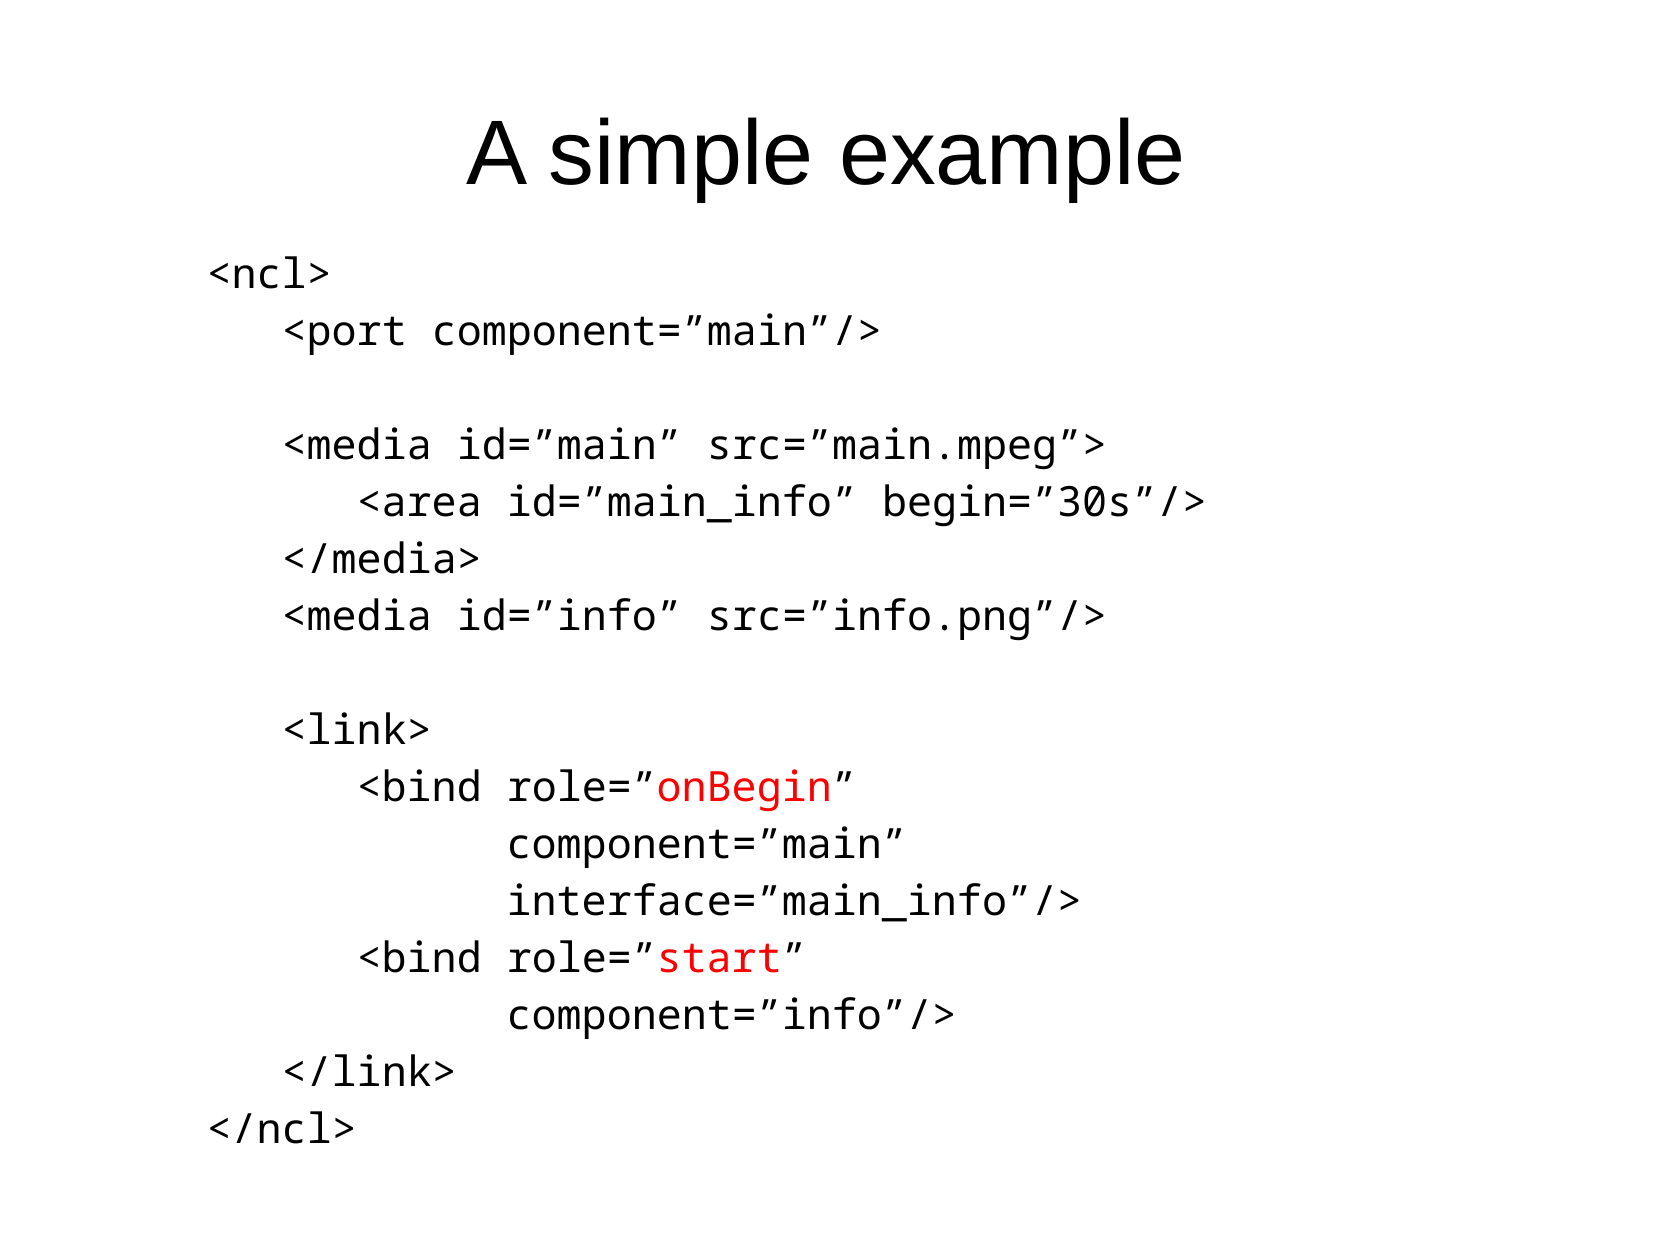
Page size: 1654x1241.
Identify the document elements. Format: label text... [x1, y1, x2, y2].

subtitle <ncl> <port component=”main”/> <media id=”main” src=”main.mpeg”> <area id=”main_info” begin=”30s”/> </media> <media id=”info” src=”info.png”/> <link> <bind role=”onBegin” component=”main” interface=”main_info”/> <bind role=”start” component=”info”/> </link> </ncl> [206, 297, 1400, 1102]
title A simple example [82, 49, 1571, 257]
